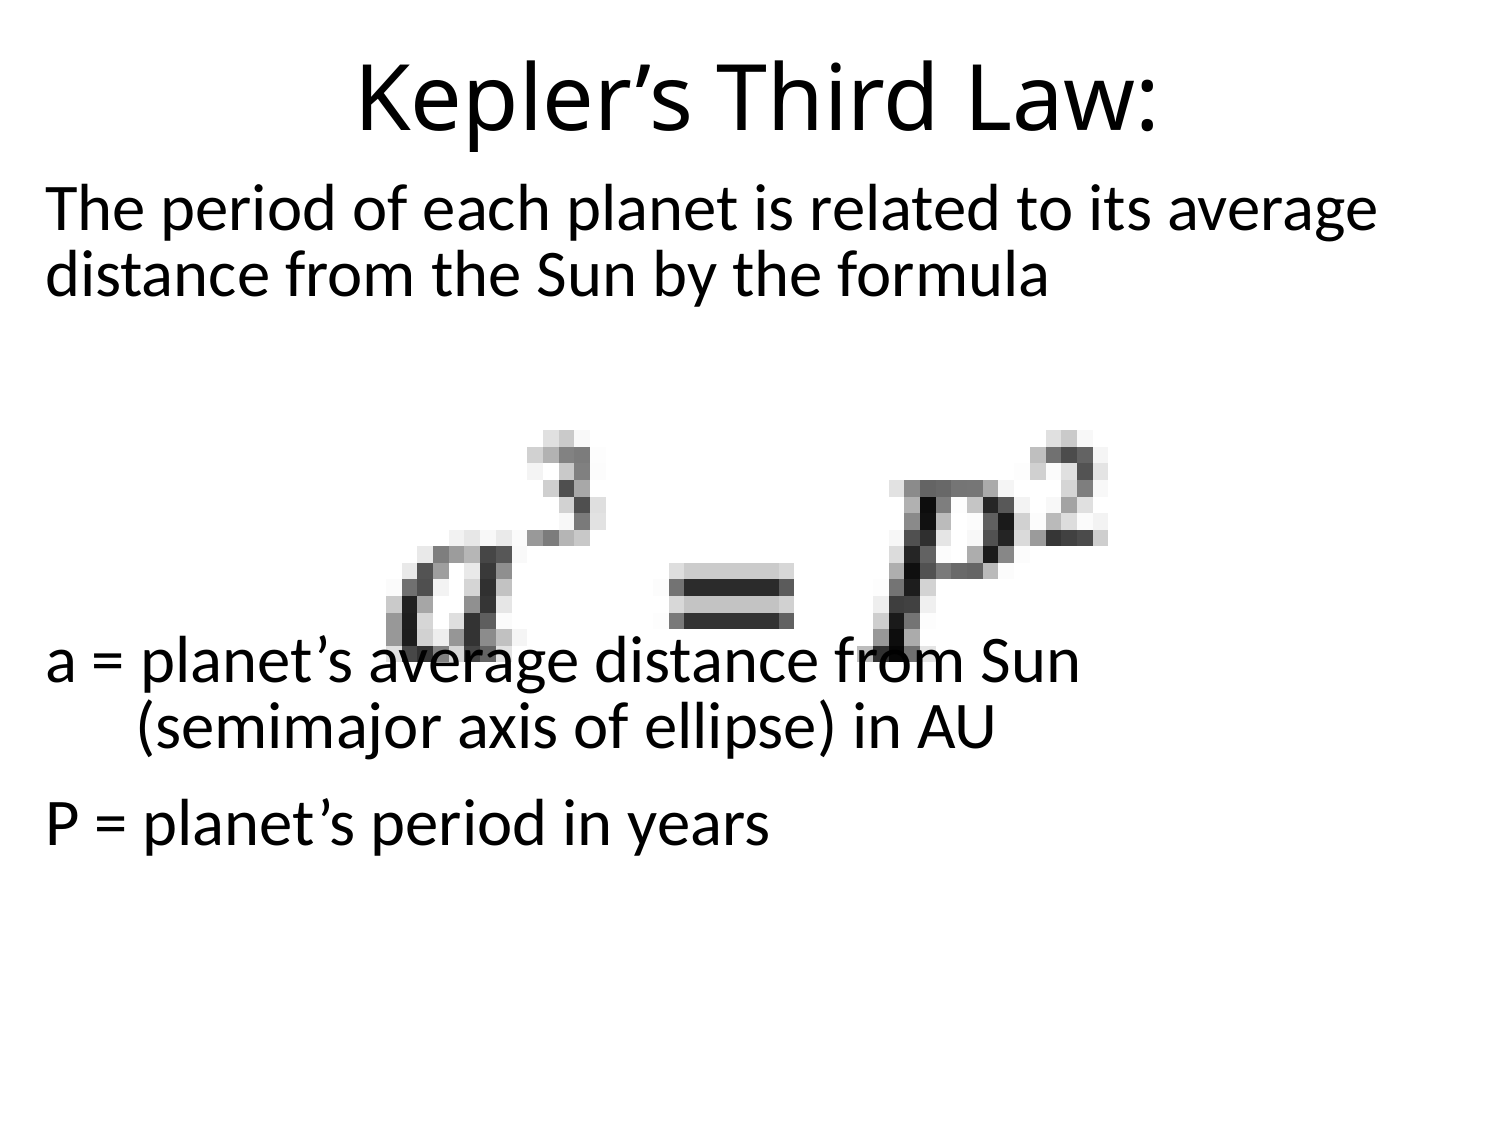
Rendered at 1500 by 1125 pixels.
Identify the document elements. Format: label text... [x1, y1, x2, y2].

title Kepler’s Third Law: [45, 27, 1471, 163]
picture [355, 381, 1126, 699]
list The period of each planet is related to its average distance from the Sun by the formula a = planet’s average distance from Sun (semimajor axis of ellipse) in AU P = planet’s period in years [45, 179, 1471, 1051]
